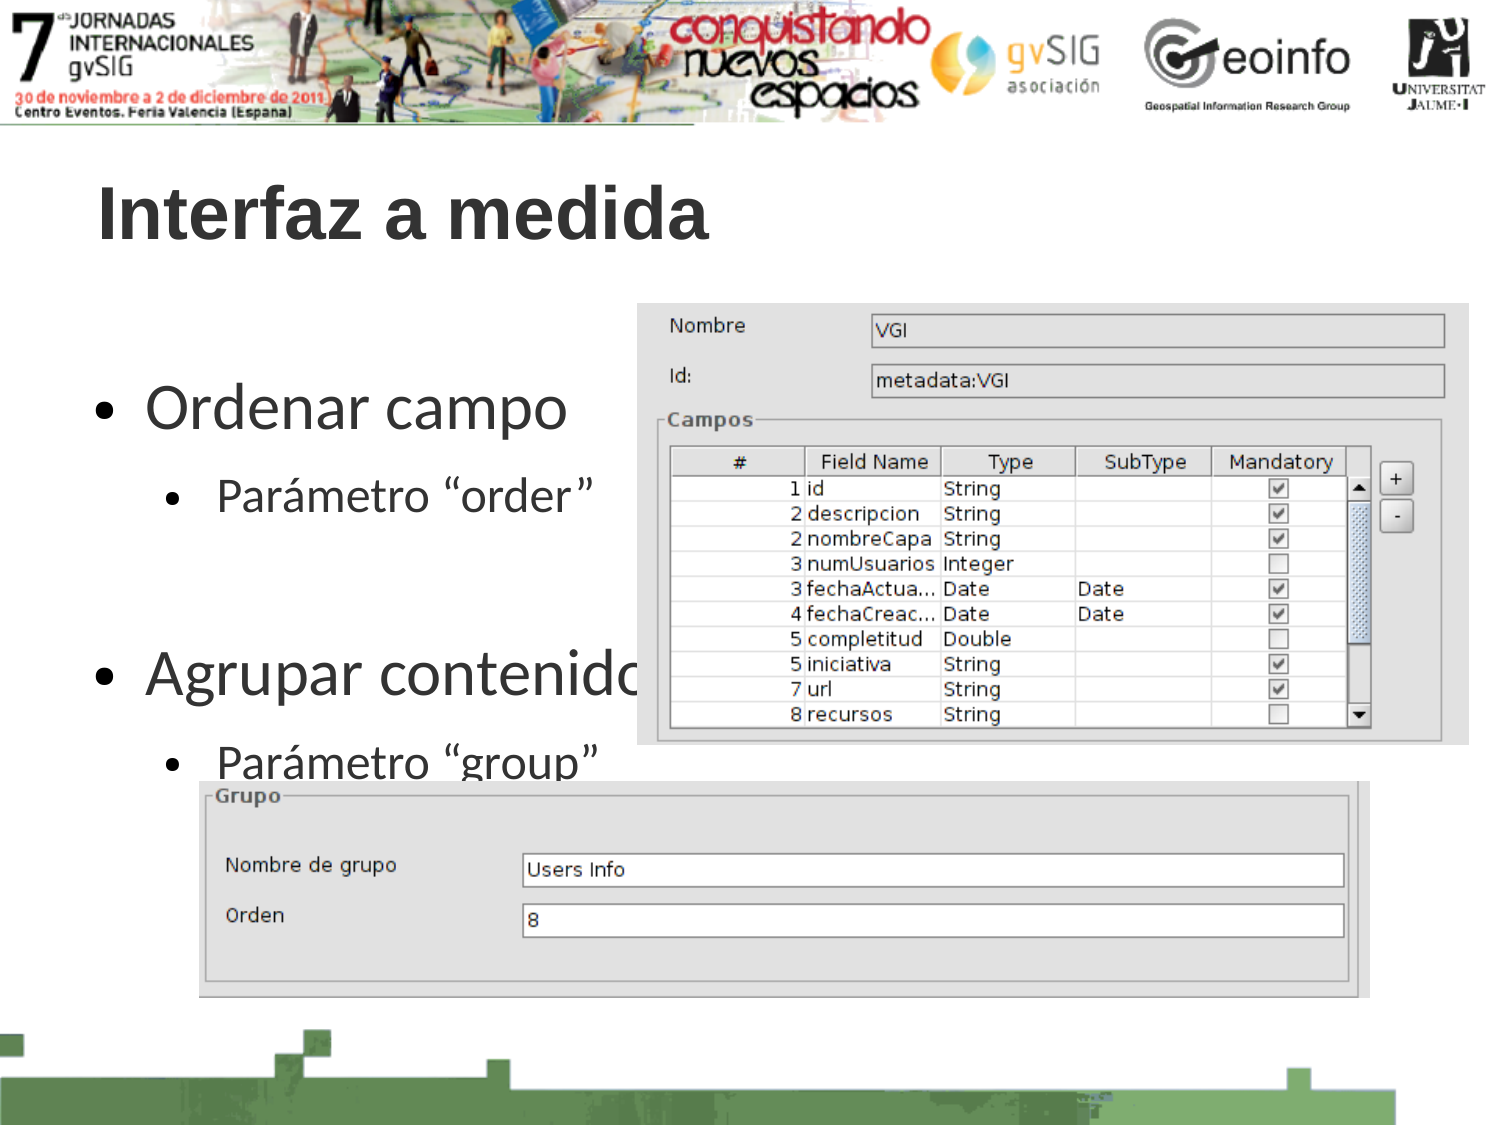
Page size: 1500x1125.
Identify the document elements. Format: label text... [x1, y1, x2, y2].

picture [0, 0, 1500, 1125]
list Ordenar campo Parámetro “order” Agrupar contenido Parámetro “group” [75, 282, 1351, 976]
title Interfaz a medida [97, 155, 1401, 273]
